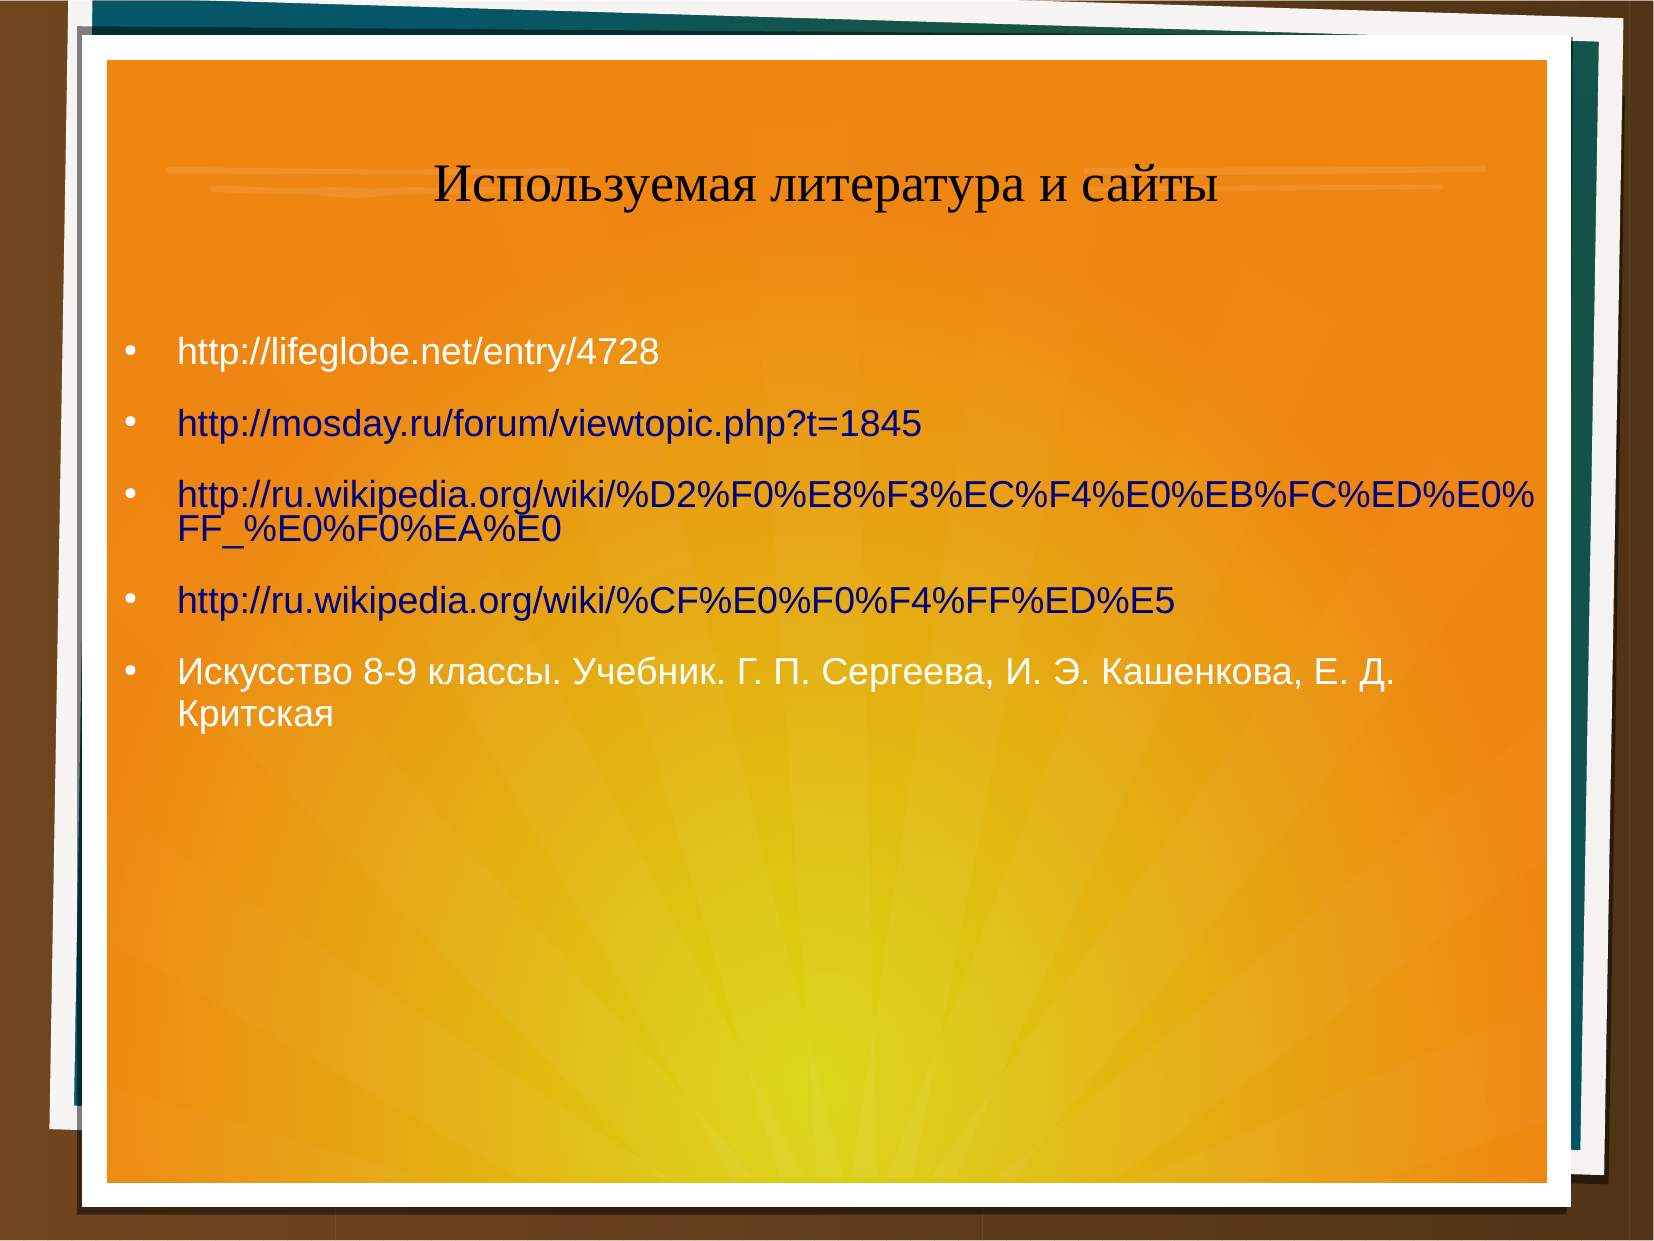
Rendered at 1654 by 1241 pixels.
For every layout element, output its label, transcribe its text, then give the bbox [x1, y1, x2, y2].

title Используемая литература и сайты [106, 70, 1548, 296]
list http://lifeglobe.net/entry/4728 http://mosday.ru/forum/viewtopic.php?t=1845 http://ru.wikipedia.org/wiki/%D2%F0%E8%F3%EC%F4%E0%EB%FC%ED%E0%FF_%E0%F0%EA%E0 http://ru.wikipedia.org/wiki/%CF%E0%F0%F4%FF%ED%E5 Искусство 8-9 классы. Учебник. Г. П. Сергеева, И. Э. Кашенкова, Е. Д. Критская [106, 330, 1536, 788]
